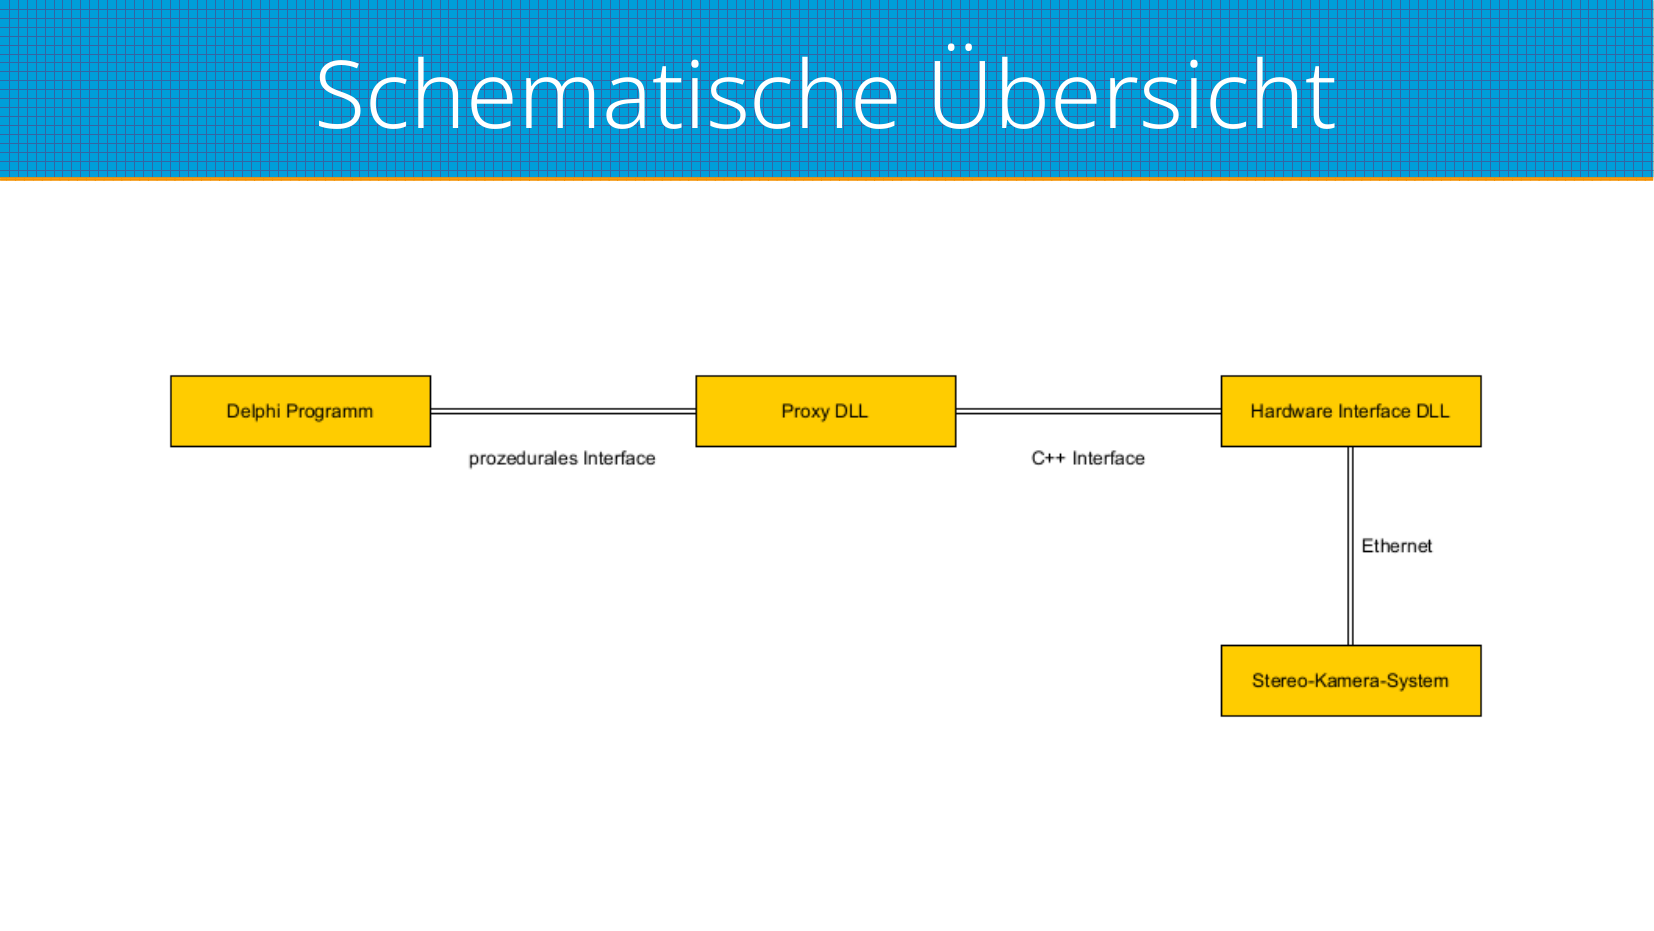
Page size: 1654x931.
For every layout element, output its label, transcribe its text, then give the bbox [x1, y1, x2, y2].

title Schematische Übersicht [82, 14, 1571, 171]
picture [147, 352, 1504, 739]
